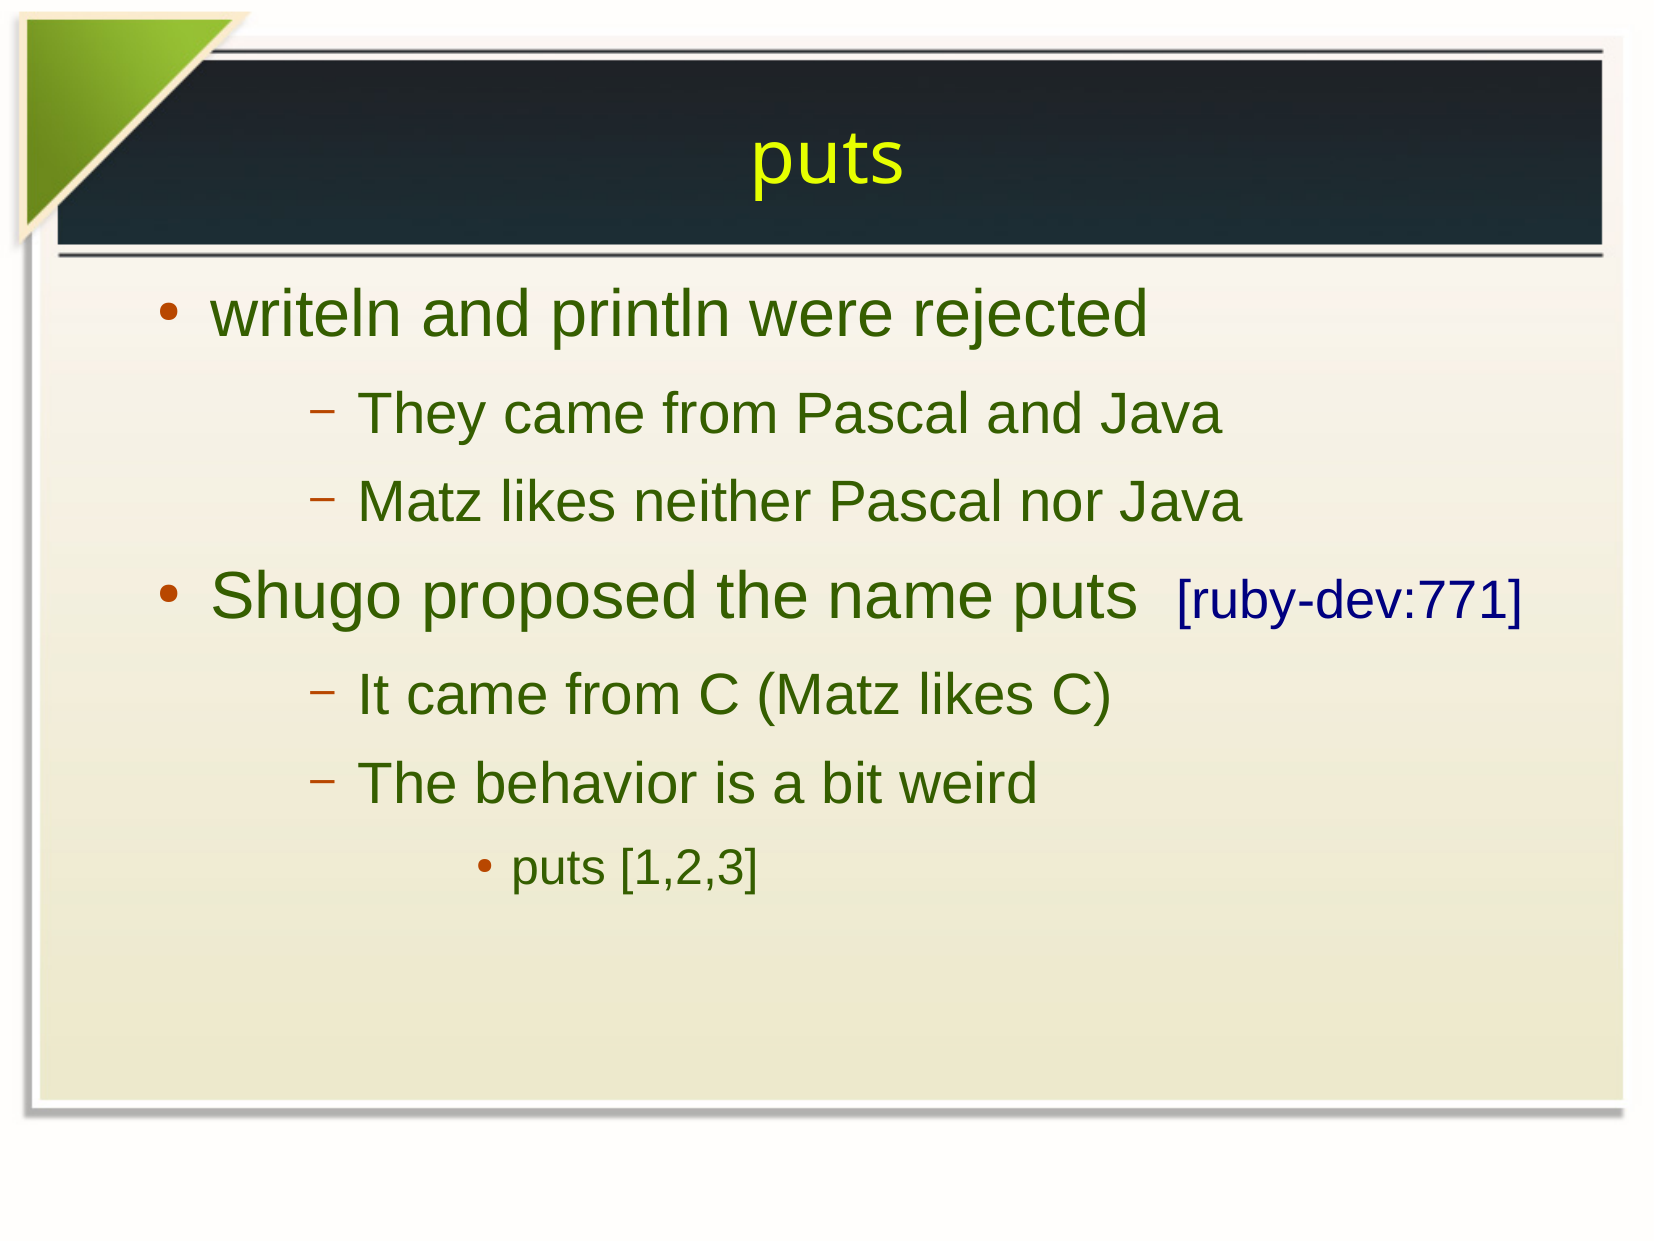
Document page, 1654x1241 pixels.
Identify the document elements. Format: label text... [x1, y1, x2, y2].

title puts [121, 73, 1534, 237]
picture [0, 0, 1654, 1241]
list writeln and println were rejected They came from Pascal and Java Matz likes neither Pascal nor Java Shugo proposed the name puts [ruby-dev:771] It came from C (Matz likes C) The behavior is a bit weird puts [1,2,3] [121, 276, 1534, 1087]
